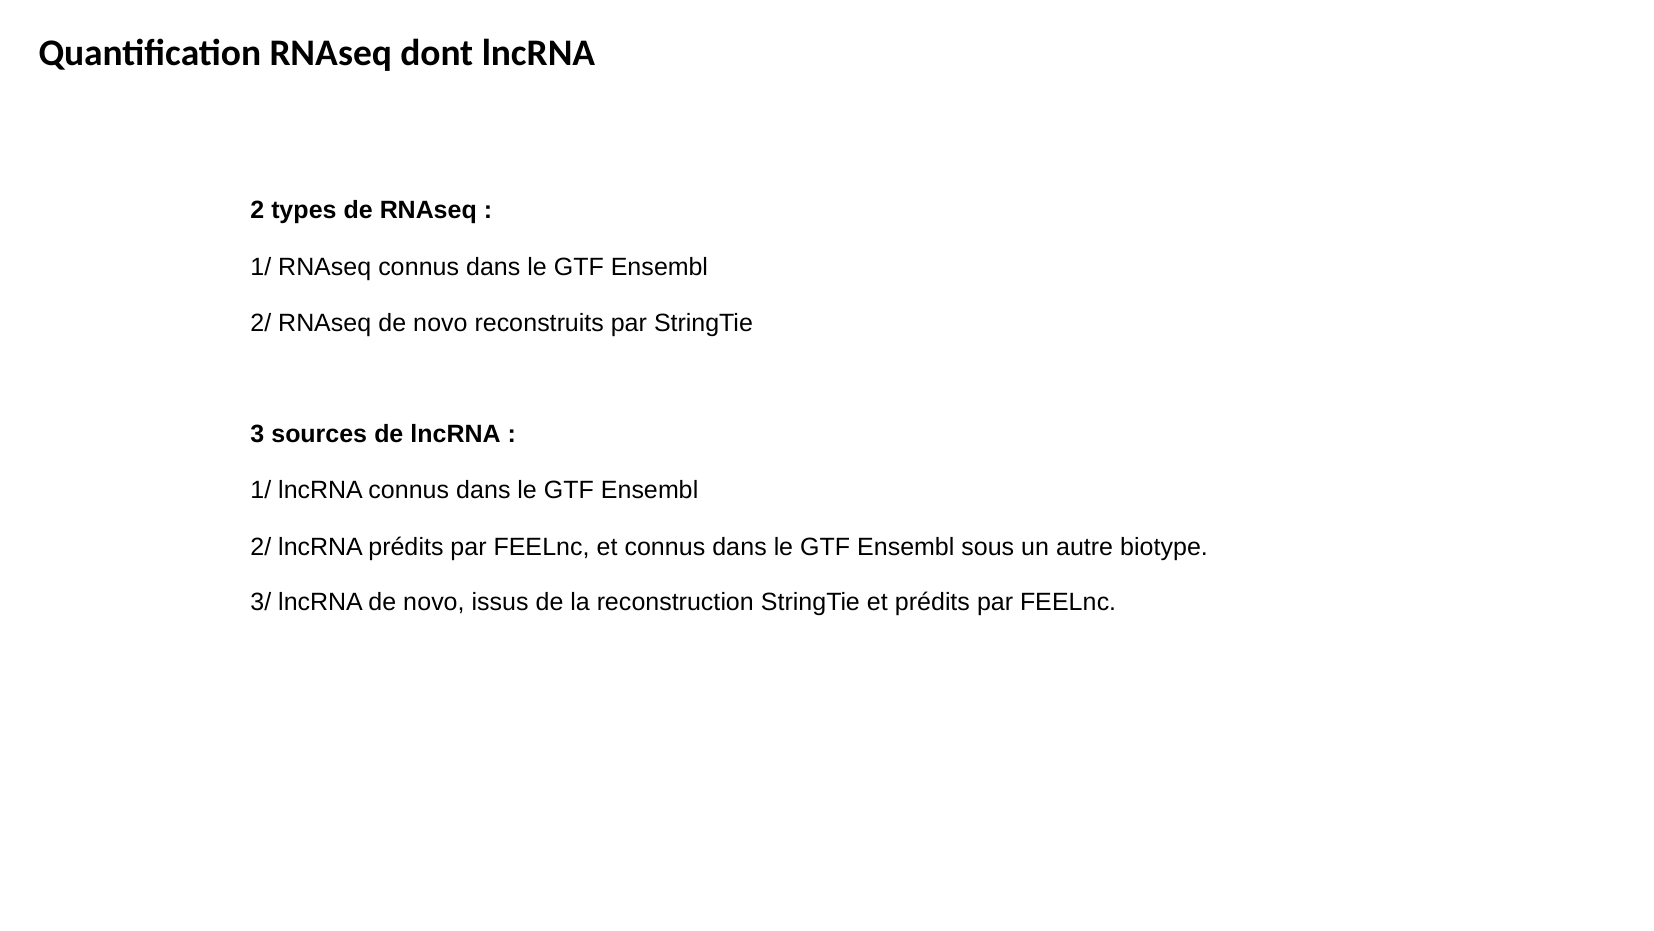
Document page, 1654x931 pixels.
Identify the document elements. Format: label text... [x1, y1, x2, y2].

text_box Quantification RNAseq dont lncRNA [23, 20, 1607, 81]
text_box 2 types de RNAseq : 1/ RNAseq connus dans le GTF Ensembl 2/ RNAseq de novo reconstruits par StringTie 3 sources de lncRNA : 1/ lncRNA connus dans le GTF Ensembl 2/ lncRNA prédits par FEELnc, et connus dans le GTF Ensembl sous un autre biotype. 3/ lncRNA de novo, issus de la reconstruction StringTie et prédits par FEELnc. [235, 188, 1225, 708]
